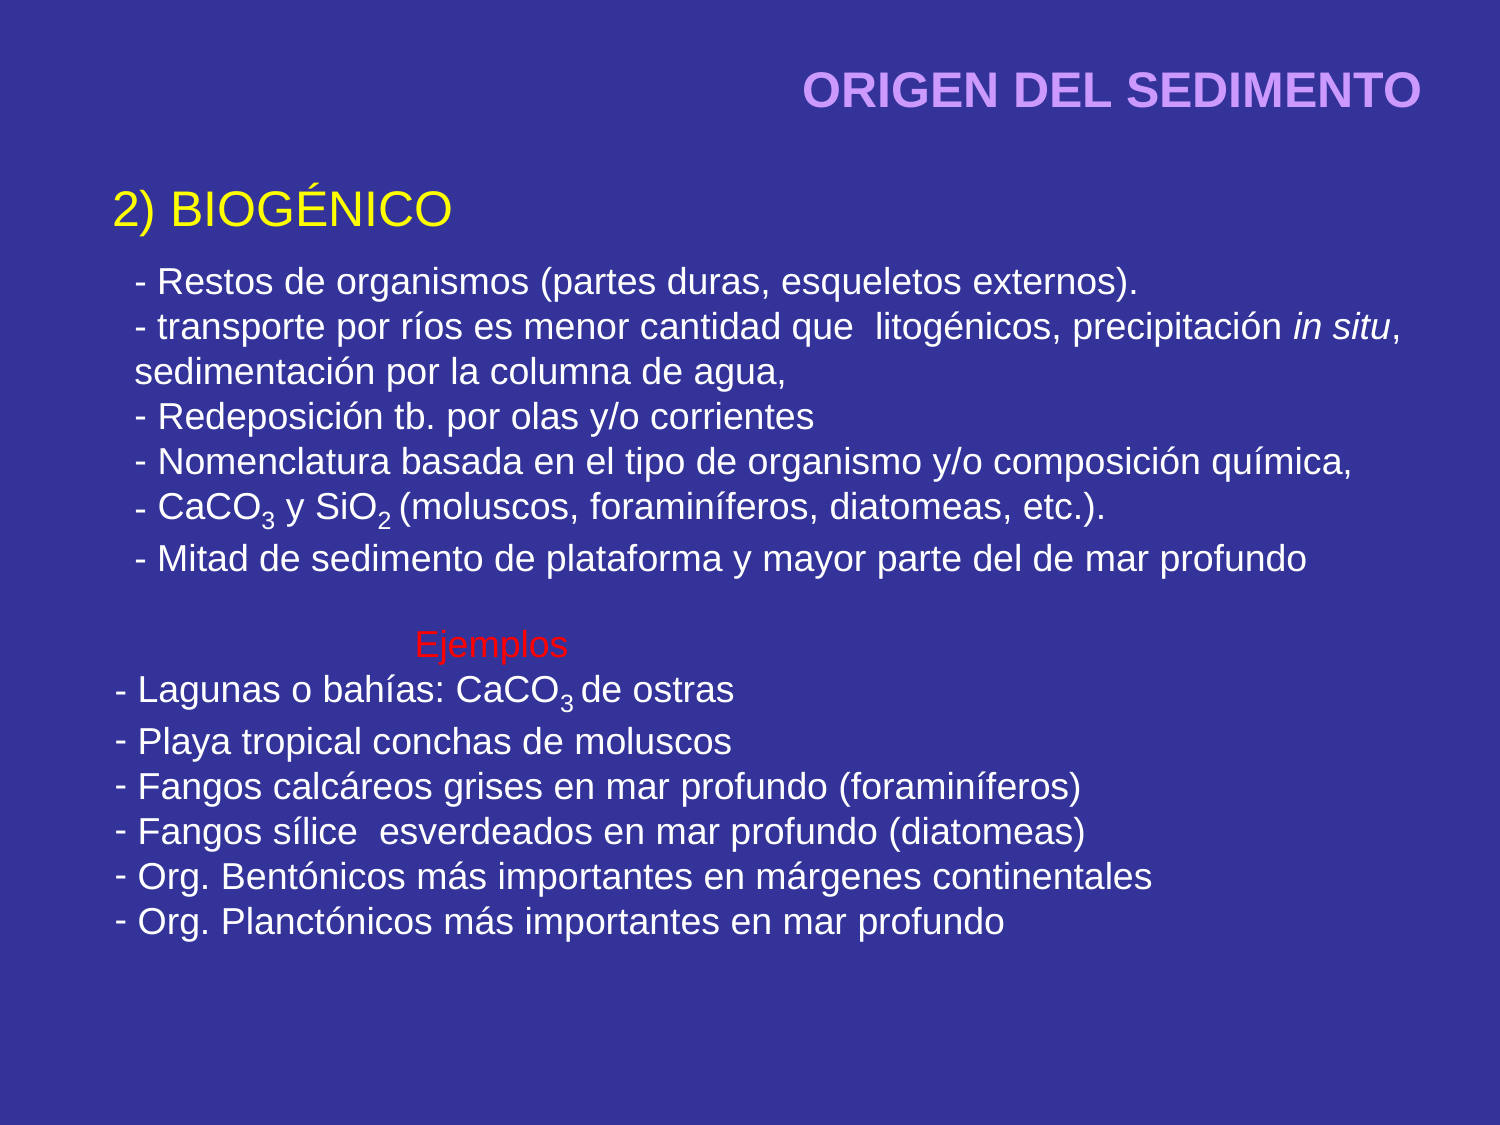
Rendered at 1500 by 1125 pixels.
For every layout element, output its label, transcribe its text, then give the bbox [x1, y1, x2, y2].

text_box - Restos de organismos (partes duras, esqueletos externos). - transporte por ríos es menor cantidad que litogénicos, precipitación in situ, sedimentación por la columna de agua, Redeposición tb. por olas y/o corrientes Nomenclatura basada en el tipo de organismo y/o composición química, CaCO3 y SiO2 (moluscos, foraminíferos, diatomeas, etc.). - Mitad de sedimento de plataforma y mayor parte del de mar profundo [119, 249, 1417, 588]
text_box ORIGEN DEL SEDIMENTO [787, 49, 1438, 126]
text_box Ejemplos Lagunas o bahías: CaCO3 de ostras Playa tropical conchas de moluscos Fangos calcáreos grises en mar profundo (foraminíferos) Fangos sílice esverdeados en mar profundo (diatomeas) Org. Bentónicos más importantes en márgenes continentales Org. Planctónicos más importantes en mar profundo [99, 612, 1201, 995]
text_box 2) BIOGÉNICO [97, 168, 469, 245]
